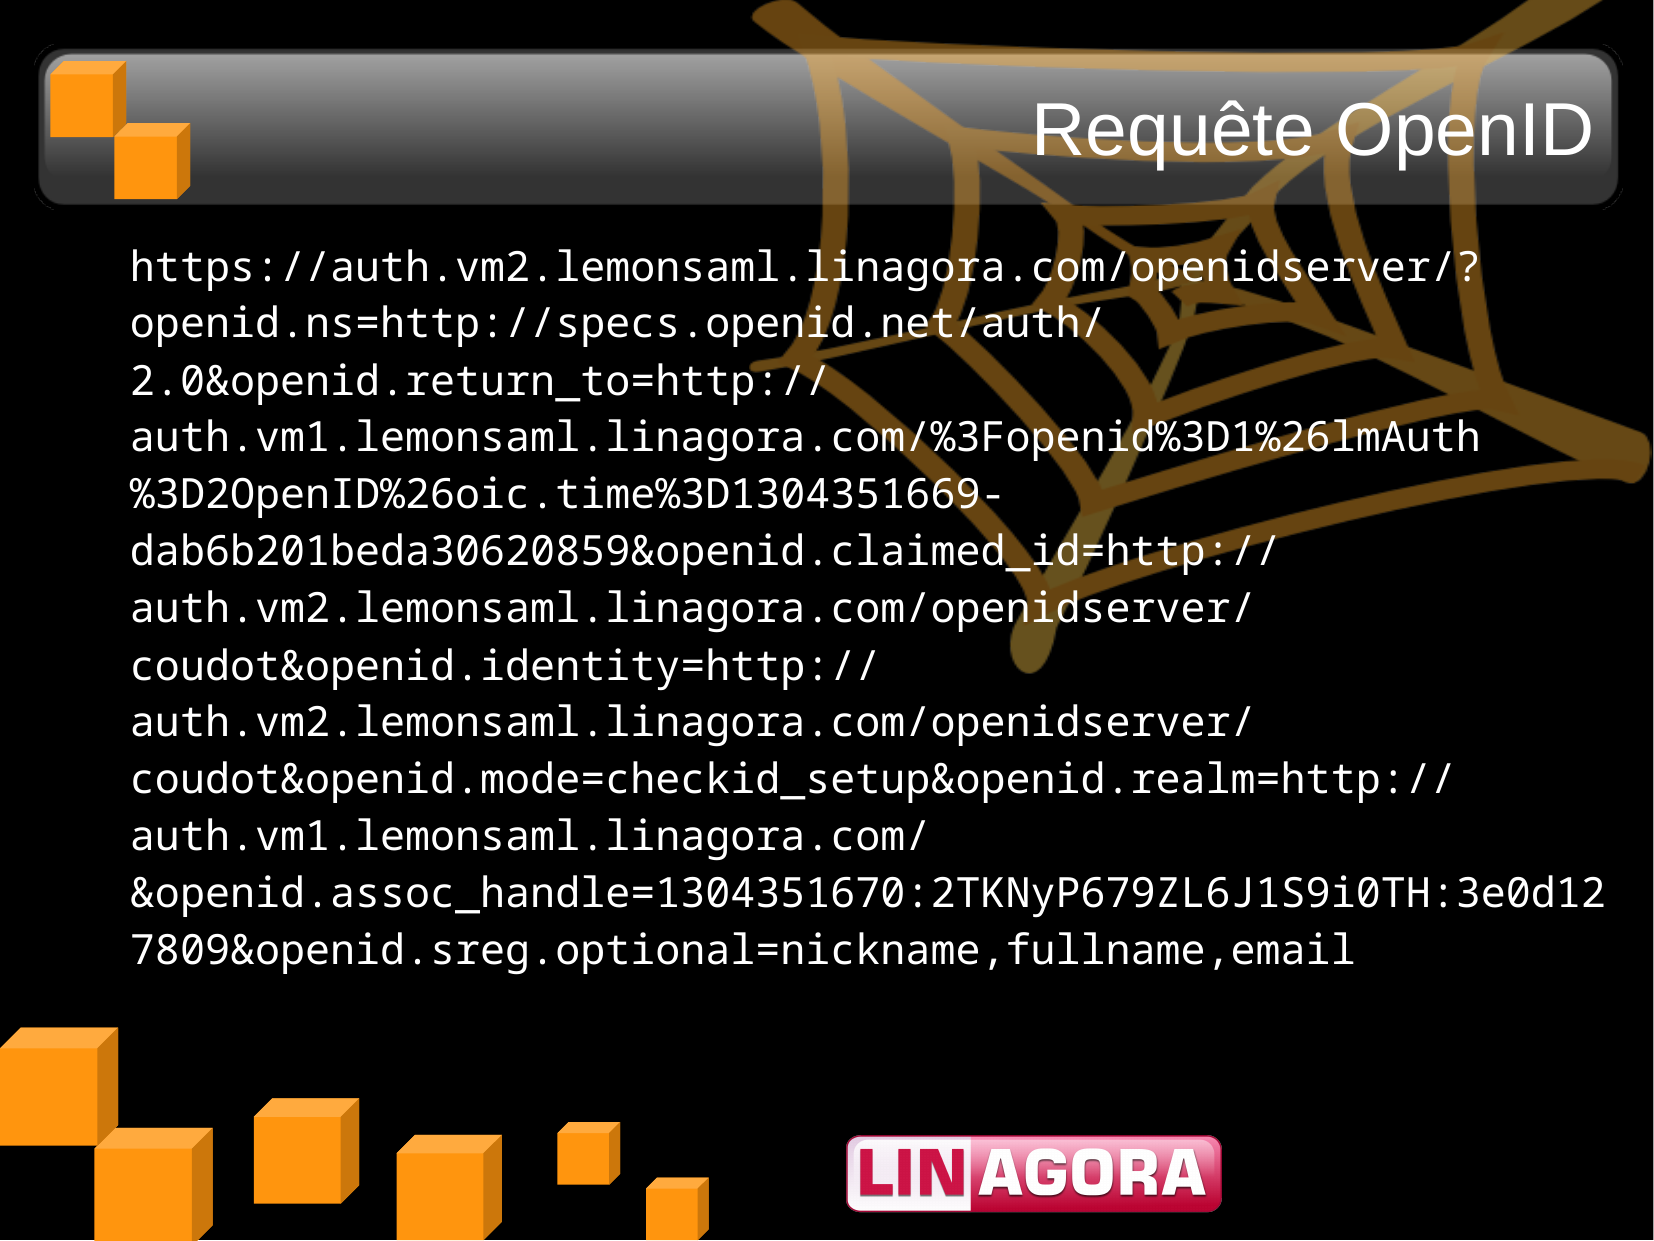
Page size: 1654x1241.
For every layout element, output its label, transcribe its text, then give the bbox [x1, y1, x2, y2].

picture [838, 1121, 1229, 1241]
list https://auth.vm2.lemonsaml.linagora.com/openidserver/?openid.ns=http://specs.openid.net/auth/2.0&openid.return_to=http://auth.vm1.lemonsaml.linagora.com/%3Fopenid%3D1%26lmAuth%3D2OpenID%26oic.time%3D1304351669-dab6b201beda30620859&openid.claimed_id=http://auth.vm2.lemonsaml.linagora.com/openidserver/coudot&openid.identity=http://auth.vm2.lemonsaml.linagora.com/openidserver/coudot&openid.mode=checkid_setup&openid.realm=http://auth.vm1.lemonsaml.linagora.com/&openid.assoc_handle=1304351670:2TKNyP679ZL6J1S9i0TH:3e0d127809&openid.sreg.optional=nickname,fullname,email [129, 236, 1619, 1055]
title Requête OpenID [194, 70, 1595, 189]
picture [33, 43, 749, 211]
